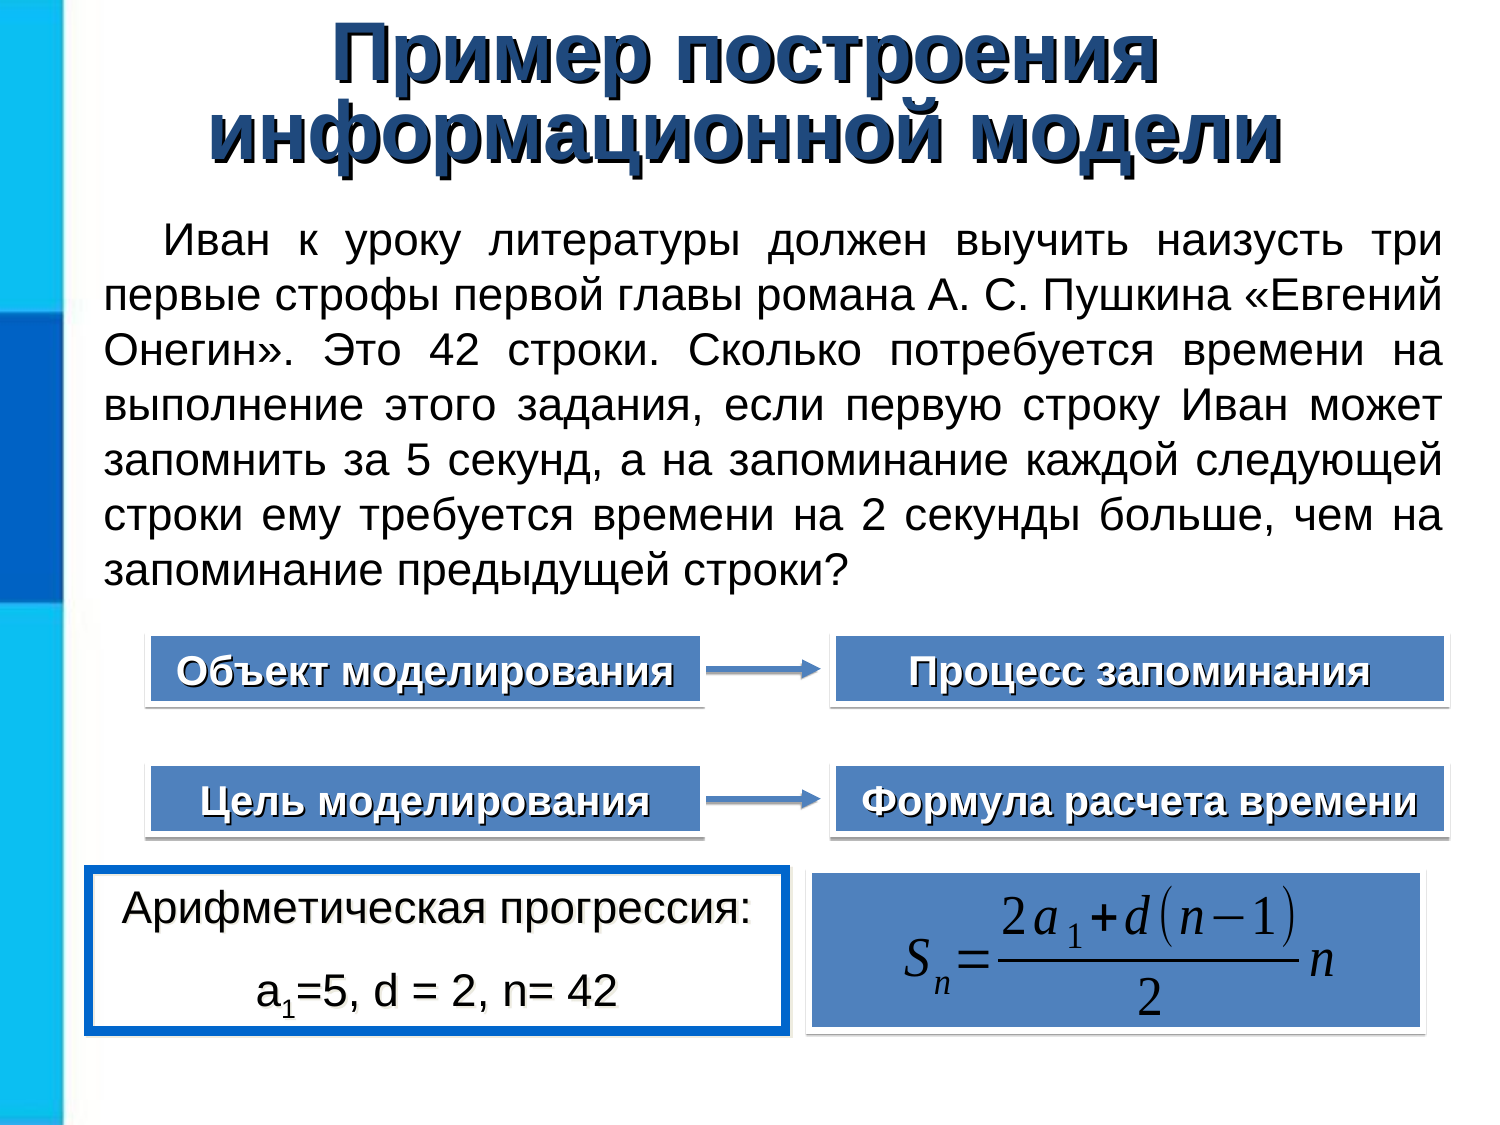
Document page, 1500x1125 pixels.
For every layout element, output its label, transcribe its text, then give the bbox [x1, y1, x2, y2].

text_box Цель моделирования [147, 763, 703, 835]
text_box Формула расчета времени [832, 763, 1447, 835]
picture [0, 0, 1500, 1125]
text_box Пример построения информационной модели [59, 13, 1431, 179]
chart [891, 881, 1353, 1029]
text_box Процесс запоминания [832, 633, 1447, 705]
text_box Иван к уроку литературы должен выучить наизусть три первые строфы первой главы романа А. С. Пушкина «Евгений Онегин». Это 42 строки. Сколько потребуется времени на выполнение этого задания, если первую строку Иван может запомнить за 5 секунд, а на запоминание каждой следующей строки ему требуется времени на 2 секунды больше, чем на запоминание предыдущей строки? [88, 202, 1459, 603]
text_box Объект моделирования [147, 633, 703, 705]
text_box [809, 869, 1424, 1031]
text_box Арифметическая прогрессия: a1=5, d = 2, n= 42 [88, 869, 786, 1032]
